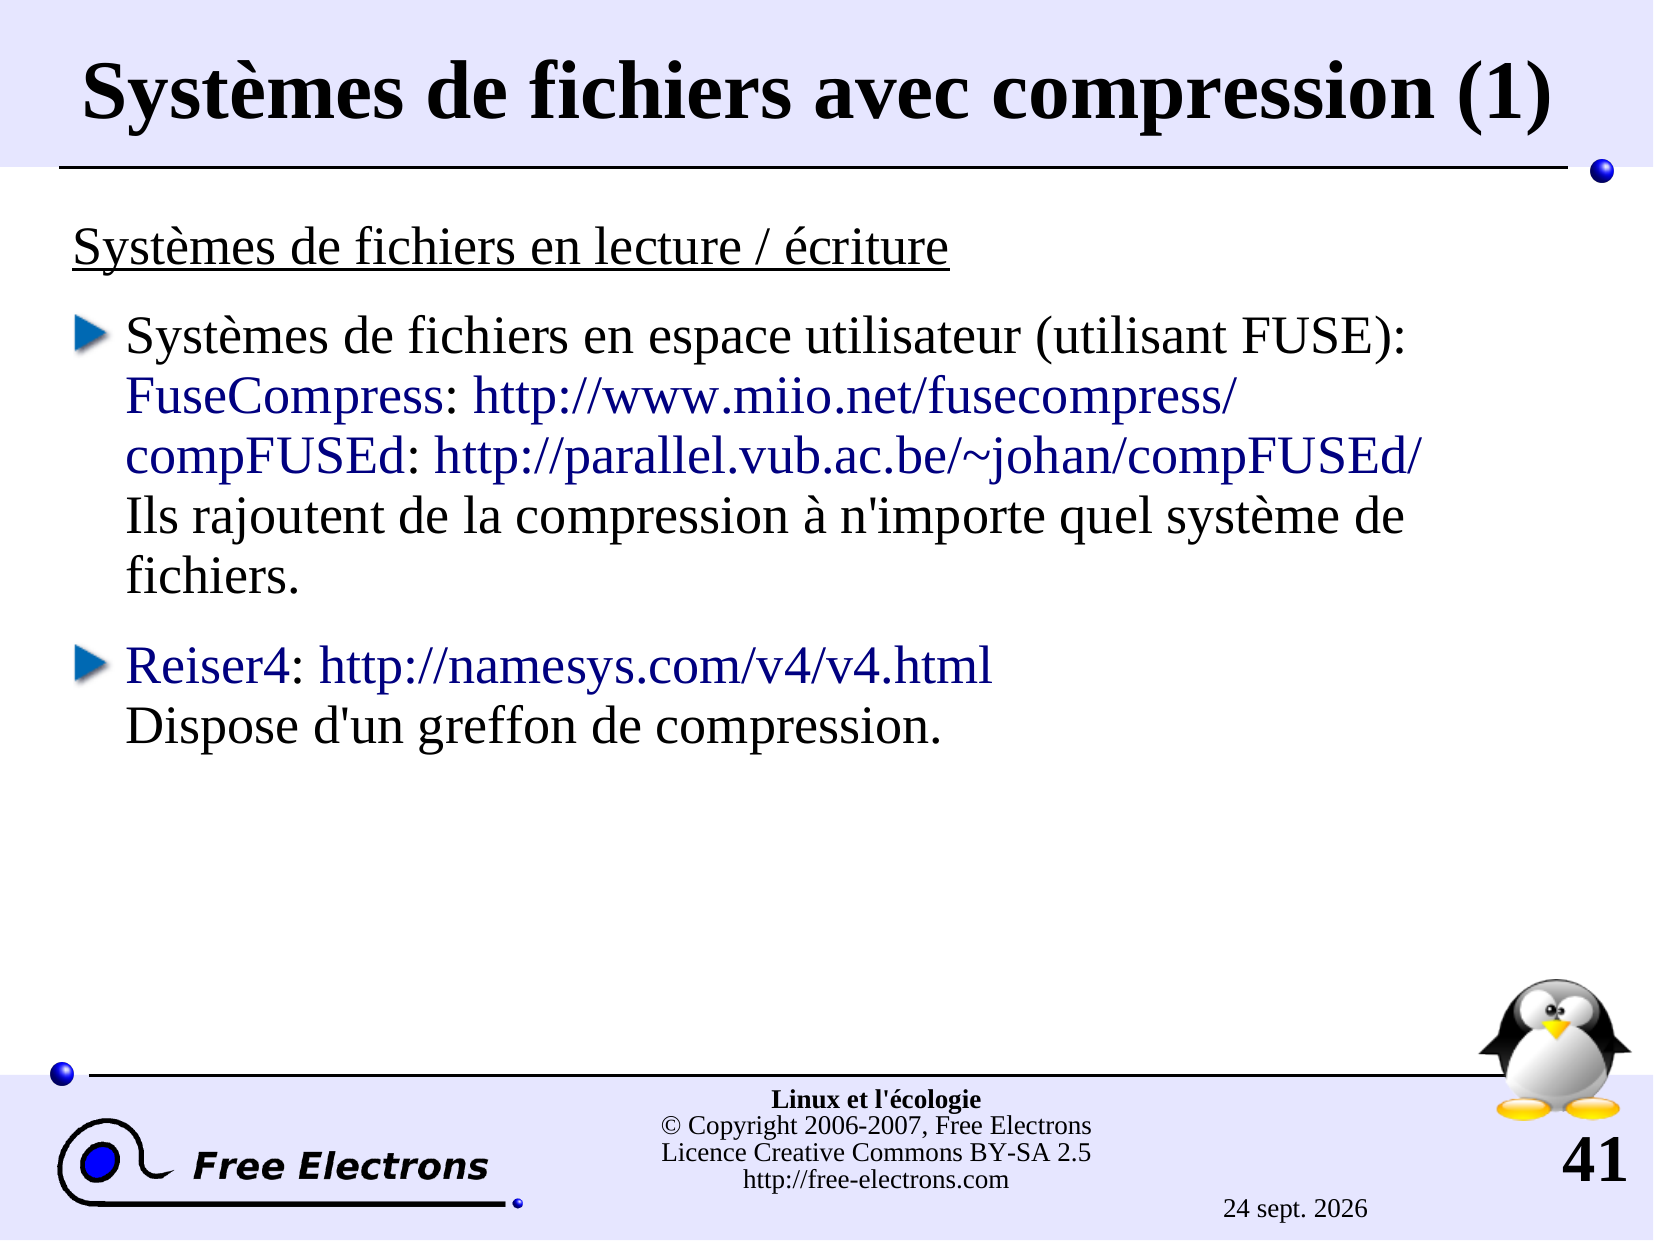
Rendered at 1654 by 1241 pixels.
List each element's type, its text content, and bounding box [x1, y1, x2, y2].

list Systèmes de fichiers en lecture / écriture Systèmes de fichiers en espace utilisateur (utilisant FUSE): FuseCompress: http://www.miio.net/fusecompress/ compFUSEd: http://parallel.vub.ac.be/~johan/compFUSEd/ Ils rajoutent de la compression à n'importe quel système de fichiers. Reiser4: http://namesys.com/v4/v4.html Dispose d'un greffon de compression. [54, 216, 1595, 1066]
picture [50, 1107, 527, 1216]
title Systèmes de fichiers avec compression (1) [33, 29, 1604, 153]
picture [1476, 979, 1634, 1121]
